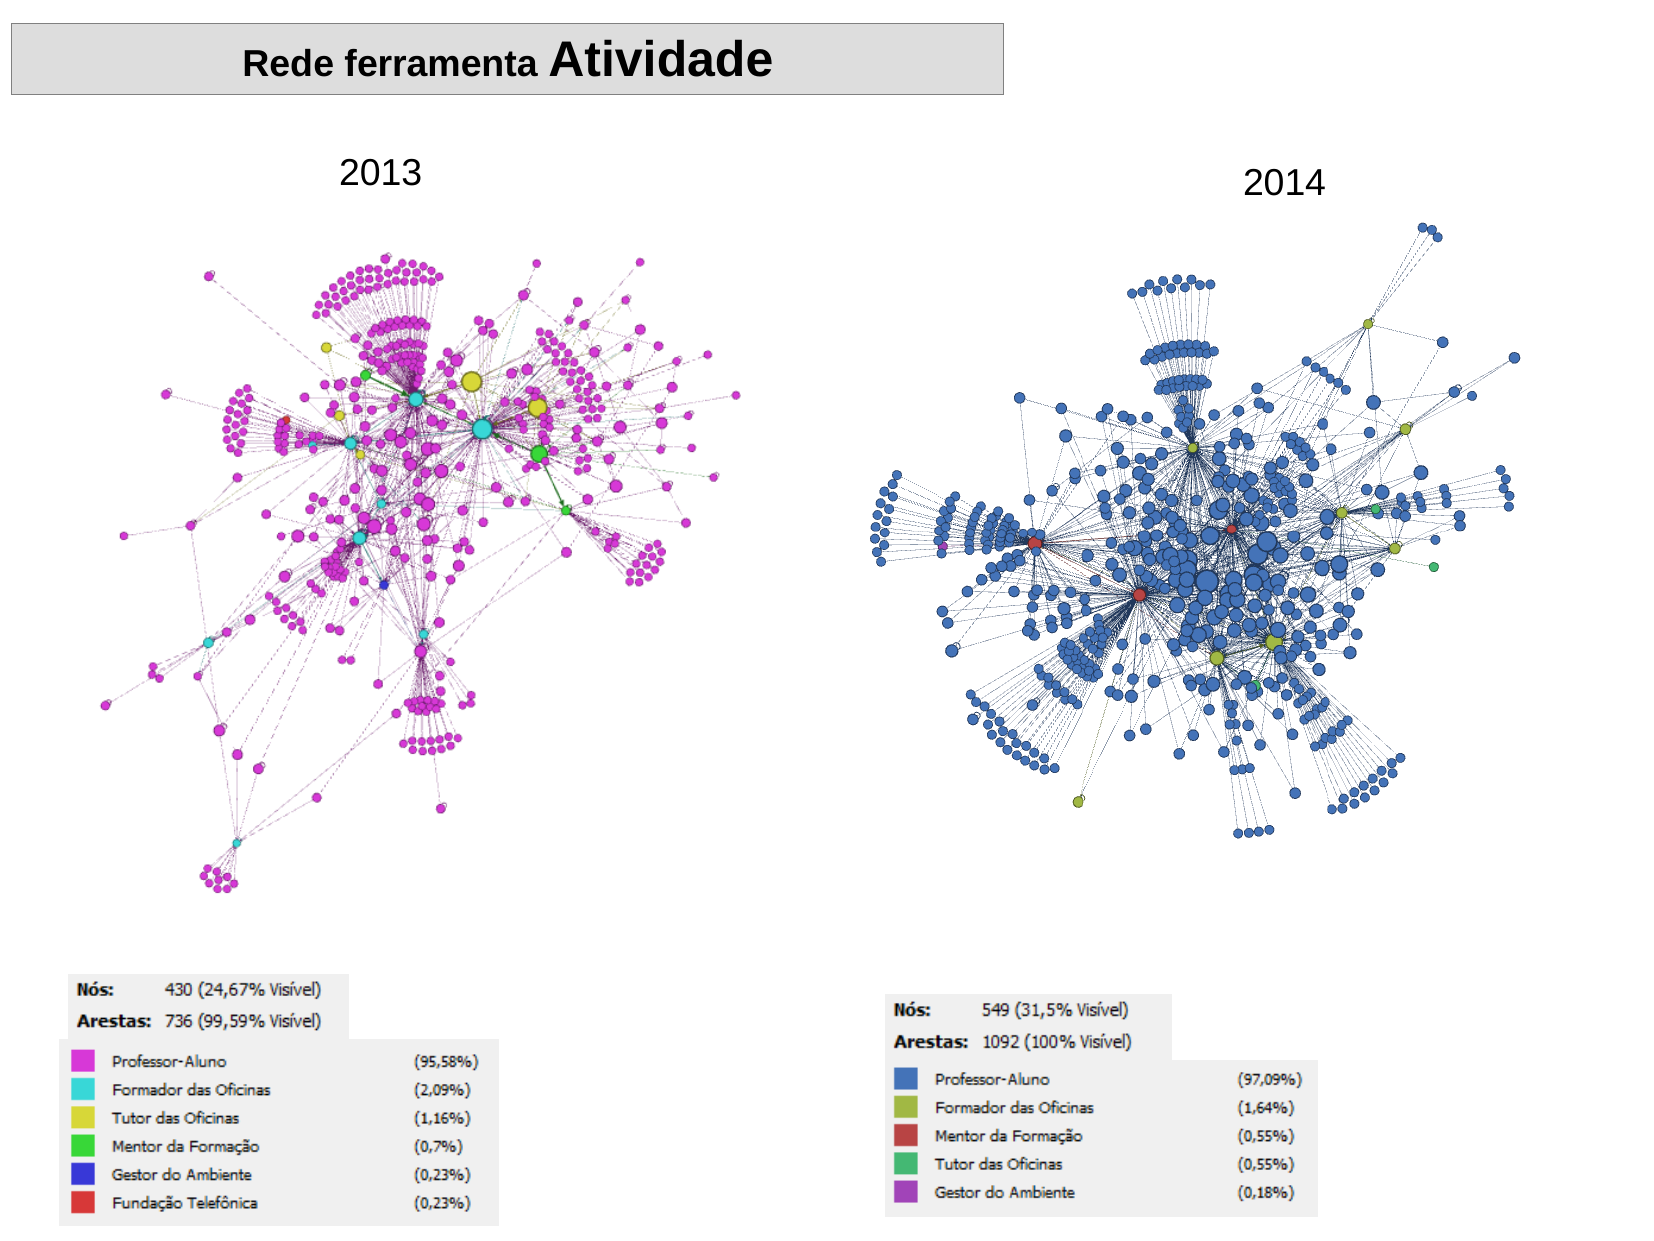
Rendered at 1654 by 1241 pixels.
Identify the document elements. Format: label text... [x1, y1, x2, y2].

text_box Rede ferramenta Atividade [11, 23, 1004, 95]
picture [70, 224, 773, 905]
text_box 2013 [324, 143, 438, 201]
picture [59, 974, 499, 1226]
picture [885, 994, 1318, 1217]
picture [838, 212, 1573, 851]
text_box 2014 [1228, 153, 1341, 211]
